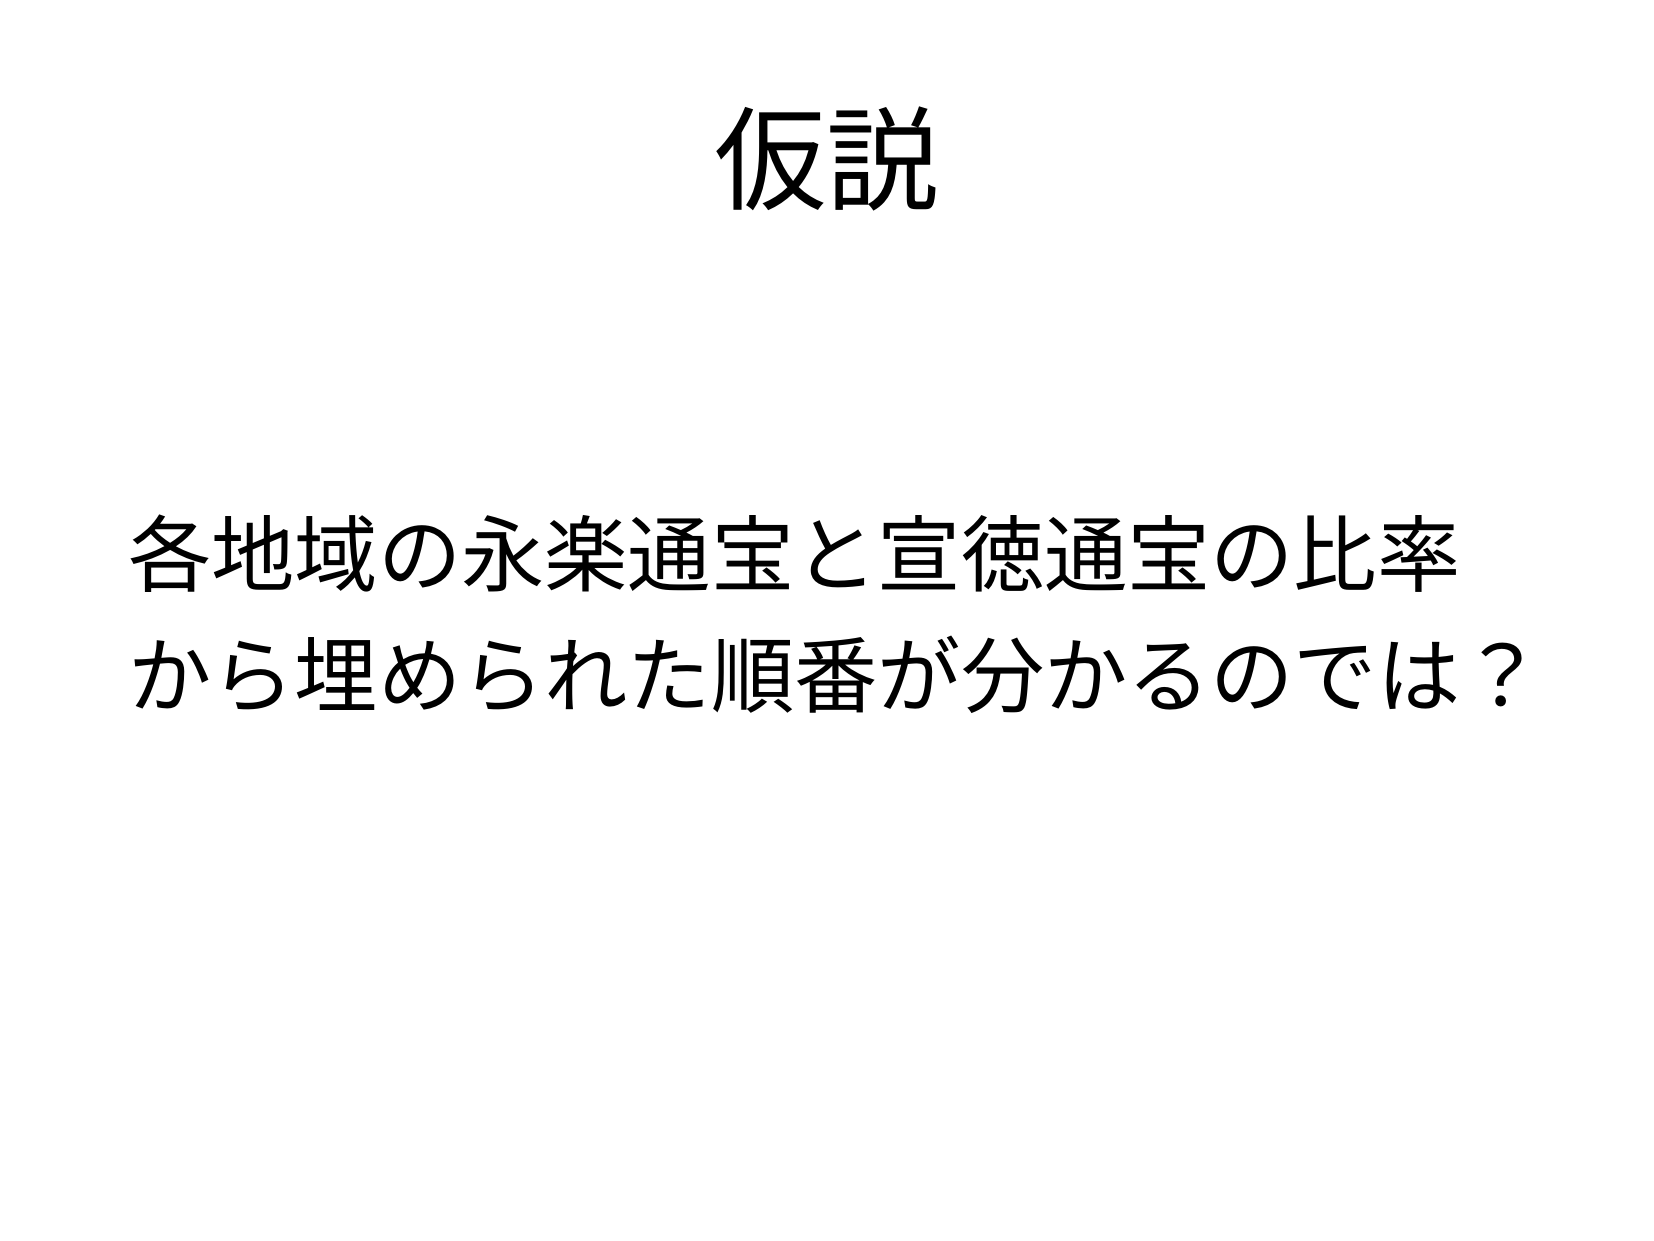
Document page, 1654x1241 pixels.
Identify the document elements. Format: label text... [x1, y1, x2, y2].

text_box 各地域の永楽通宝と宣徳通宝の比率 から埋められた順番が分かるのでは？ [113, 481, 1587, 858]
title 仮説 [82, 56, 1571, 250]
